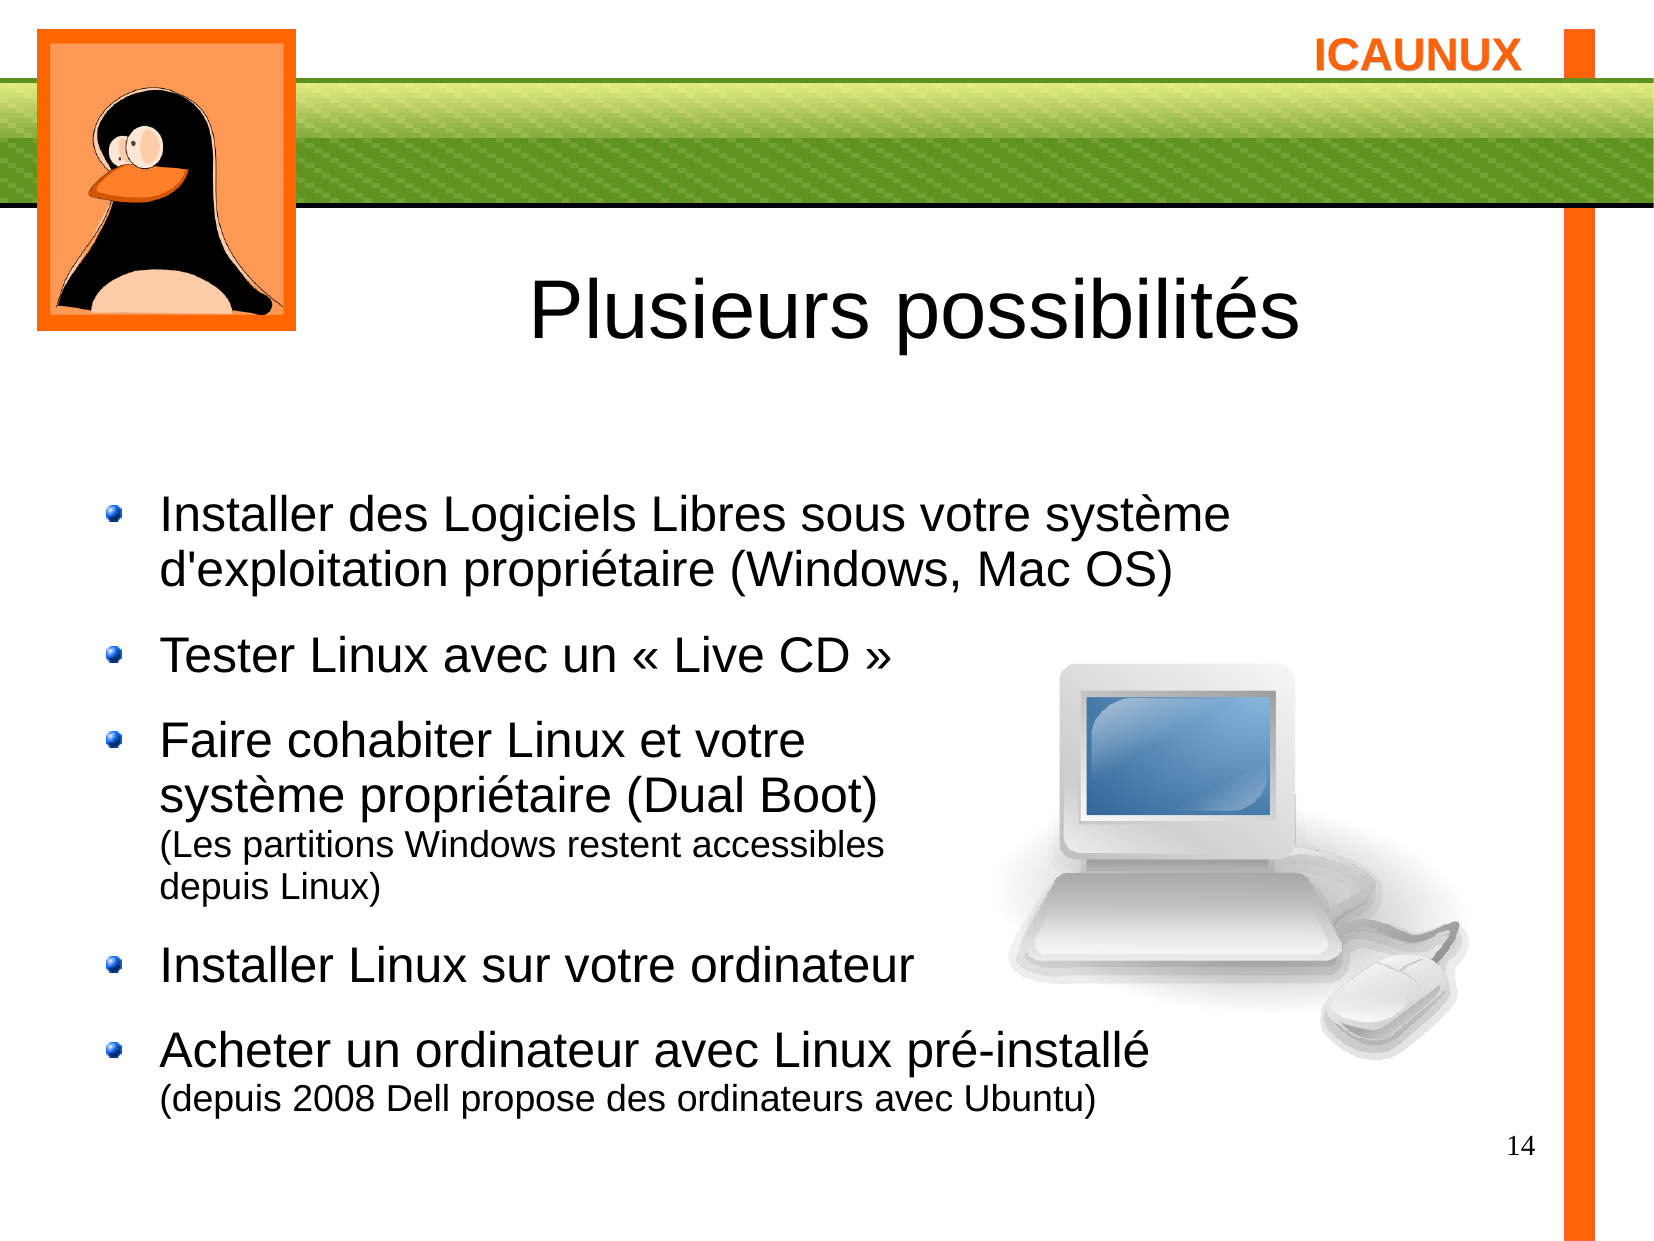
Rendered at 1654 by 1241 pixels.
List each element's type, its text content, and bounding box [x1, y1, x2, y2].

title Plusieurs possibilités [324, 235, 1506, 384]
picture [974, 590, 1496, 1112]
list Installer des Logiciels Libres sous votre système d'exploitation propriétaire (Windows, Mac OS) Tester Linux avec un « Live CD » Faire cohabiter Linux et votre système propriétaire (Dual Boot) (Les partitions Windows restent accessibles depuis Linux) Installer Linux sur votre ordinateur Acheter un ordinateur avec Linux pré-installé (depuis 2008 Dell propose des ordinateurs avec Ubuntu) [88, 485, 1512, 1176]
picture [0, 29, 1654, 331]
